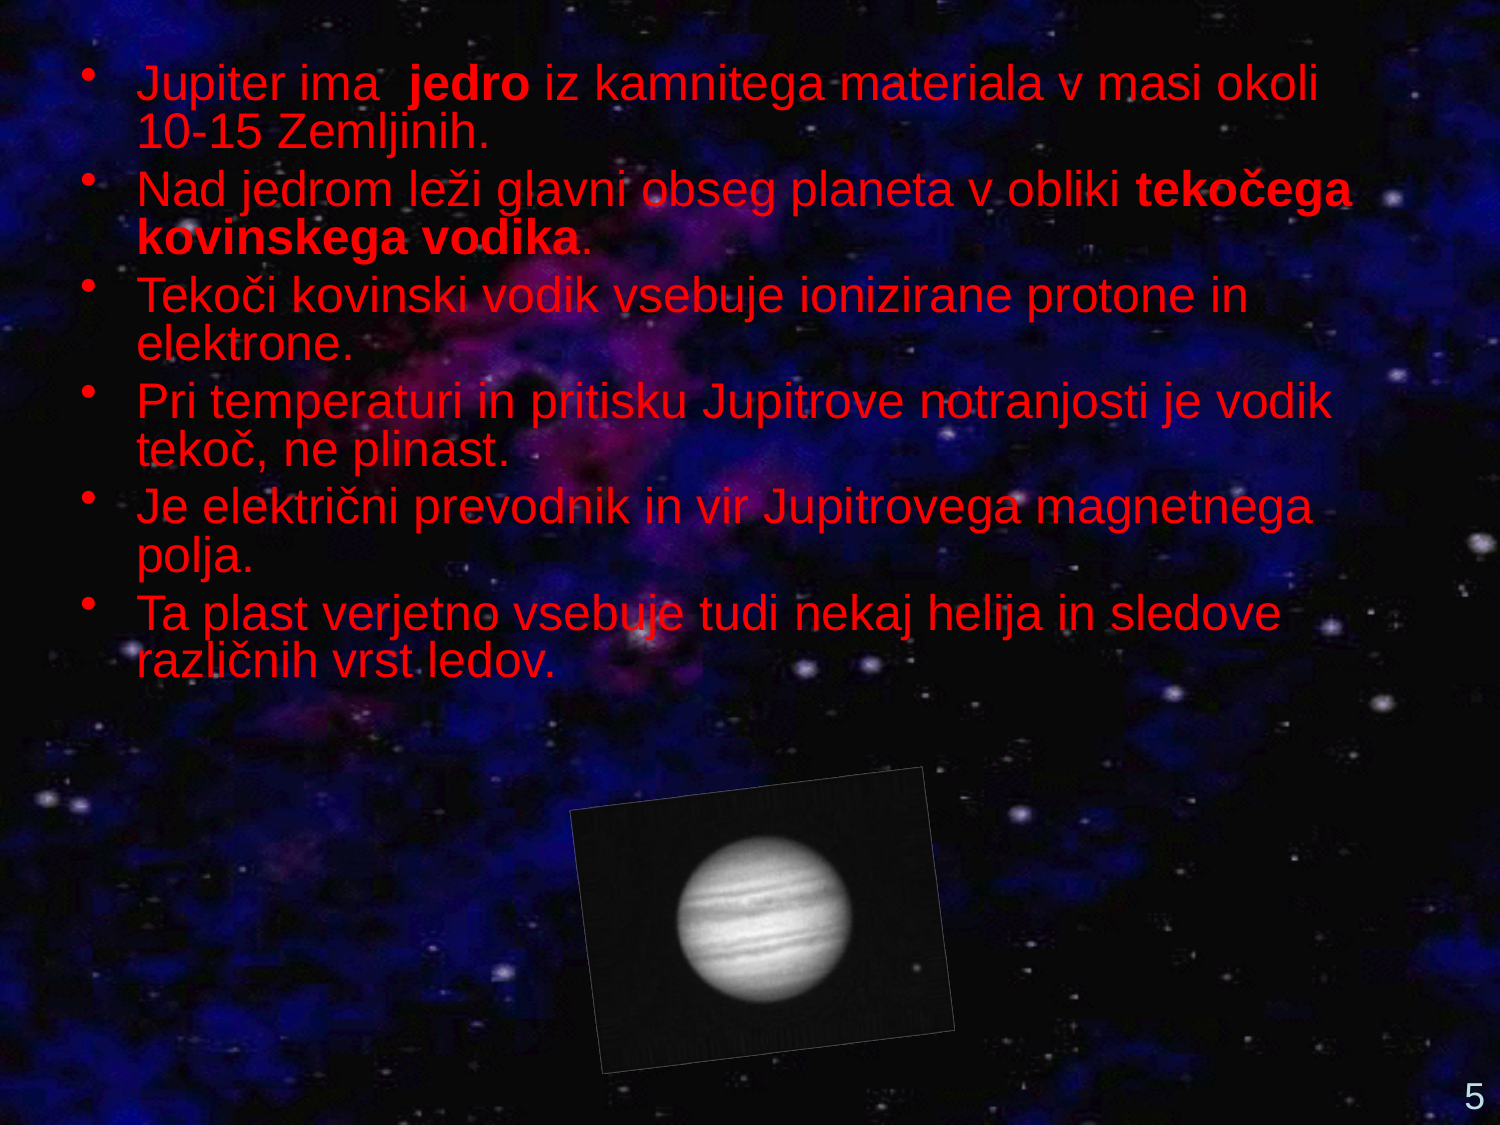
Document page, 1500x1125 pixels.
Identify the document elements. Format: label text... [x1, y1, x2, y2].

picture [0, 0, 1500, 1125]
list Jupiter ima jedro iz kamnitega materiala v masi okoli 10-15 Zemljinih. Nad jedrom leži glavni obseg planeta v obliki tekočega kovinskega vodika. Tekoči kovinski vodik vsebuje ionizirane protone in elektrone. Pri temperaturi in pritisku Jupitrove notranjosti je vodik tekoč, ne plinast. Je električni prevodnik in vir Jupitrovega magnetnega polja. Ta plast verjetno vsebuje tudi nekaj helija in sledove različnih vrst ledov. [64, 54, 1415, 367]
text_box 5 [1449, 1064, 1500, 1125]
